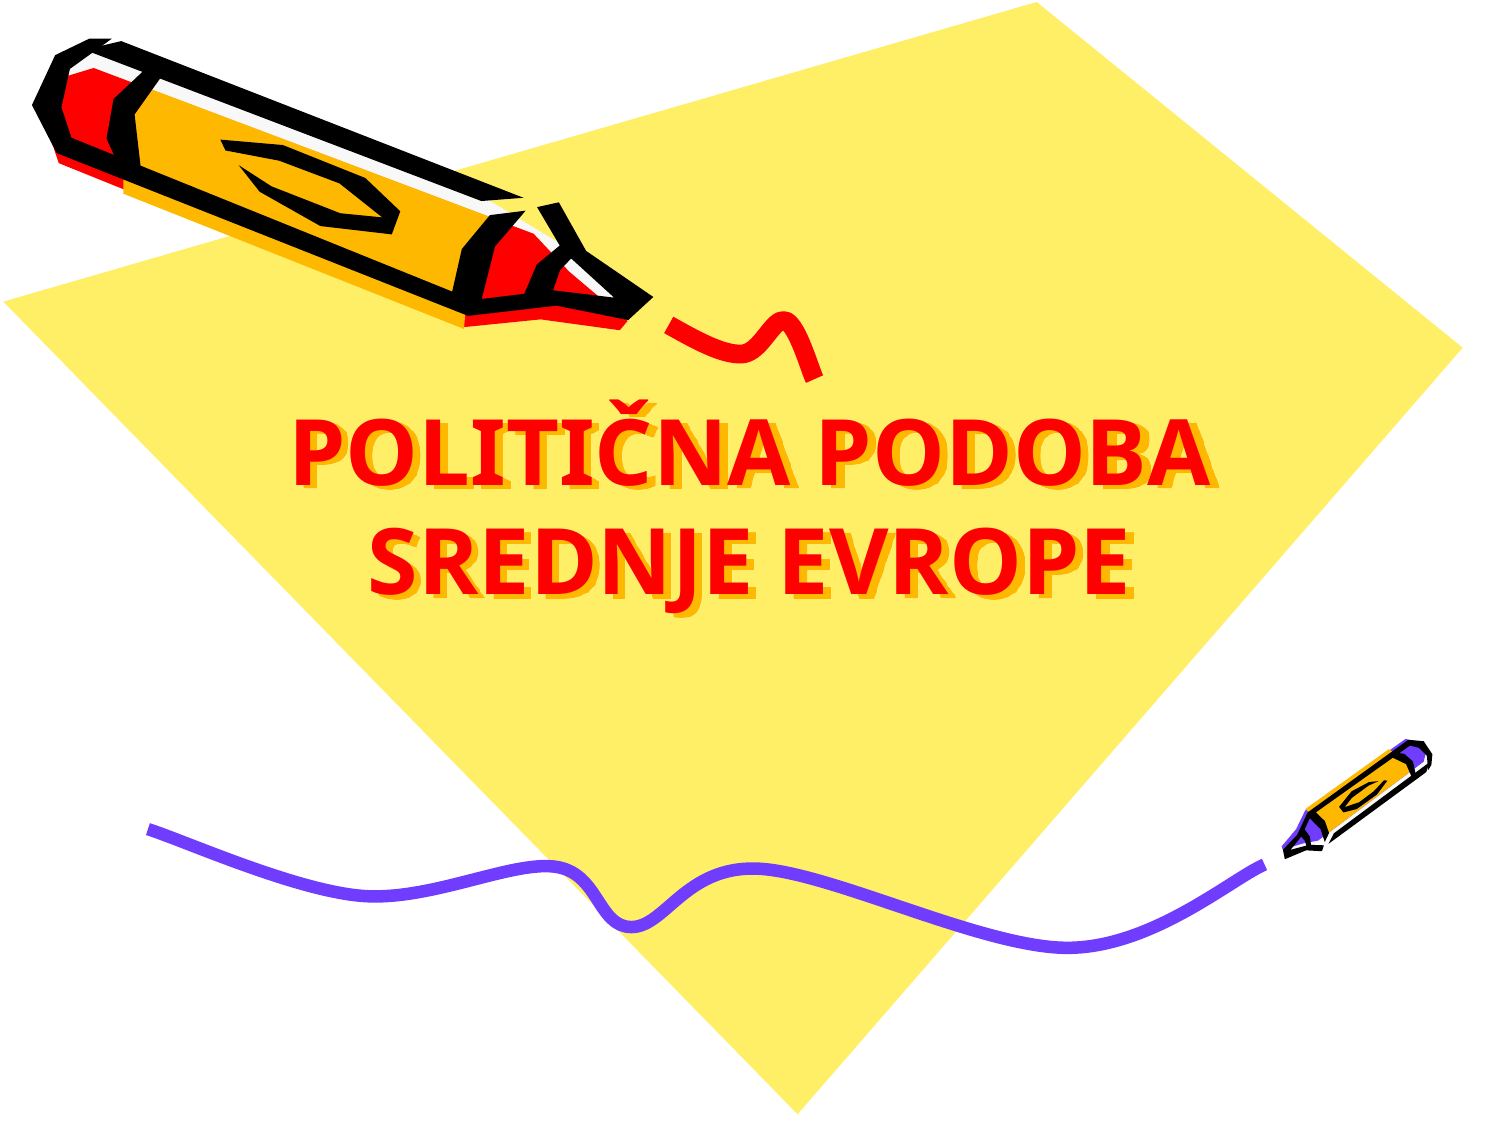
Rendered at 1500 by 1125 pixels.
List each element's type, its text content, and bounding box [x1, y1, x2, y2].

title POLITIČNA PODOBA SREDNJE EVROPE [225, 247, 1275, 621]
